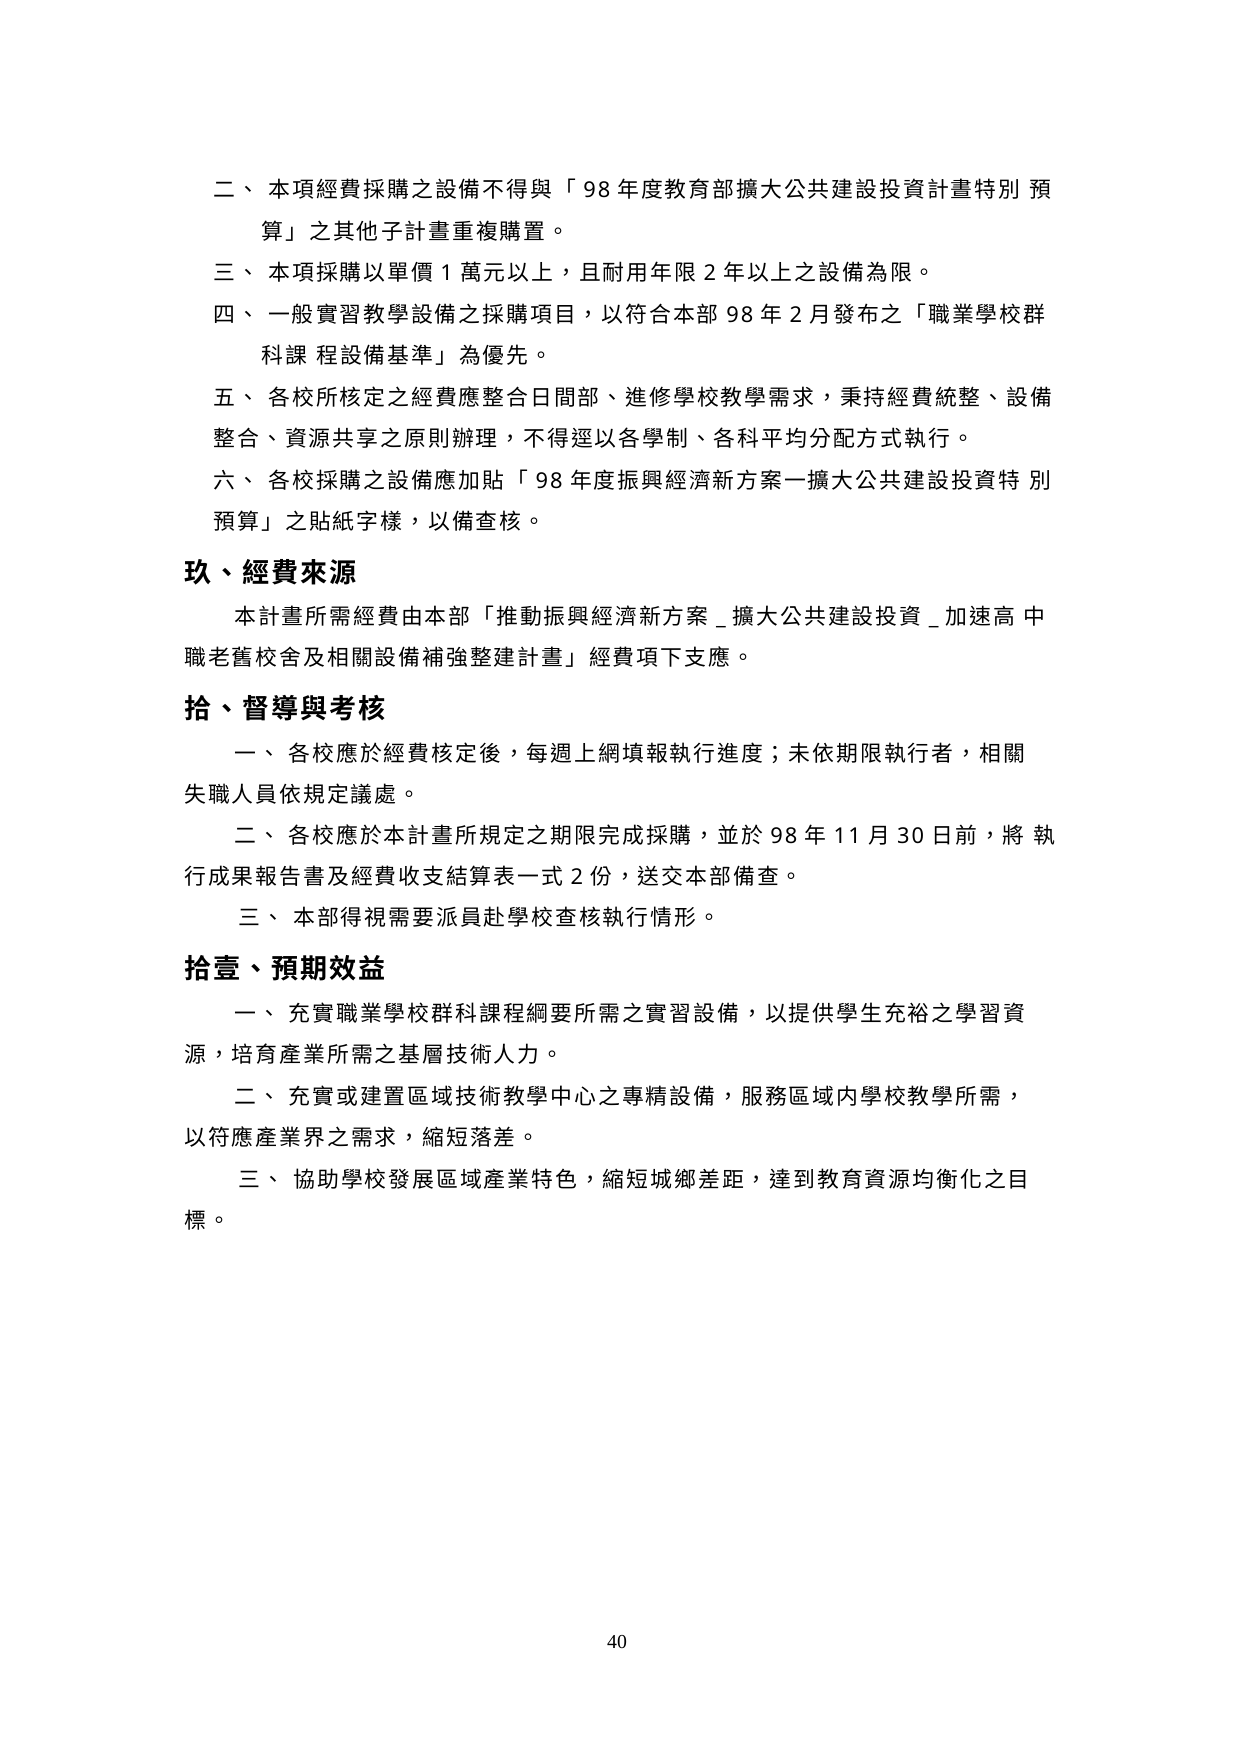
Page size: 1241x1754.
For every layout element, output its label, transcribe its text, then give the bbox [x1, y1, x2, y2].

text_box 40 [607, 1629, 633, 1649]
text_box 二、 本項經費採購之設備不得與「98年度教育部擴大公共建設投資計晝特別 預算」之其他子計晝重複購置。 三、 本項採購以單價1萬元以上，且耐用年限2年以上之設備為限。 四、 一般實習教學設備之採購項目，以符合本部98年2月發布之「職業學校群科課 程設備基準」為優先。 五、 各校所核定之經費應整合日間部、進修學校教學需求，秉持經費統整、設備 整合、資源共享之原則辦理，不得逕以各學制、各科平均分配方式執行。 六、 各校採購之設備應加貼「98年度振興經濟新方案一擴大公共建設投資特 別預算」之貼紙字樣，以備查核。 玖、經費來源 本計晝所需經費由本部「推動振興經濟新方案_擴大公共建設投資_加速高 中職老舊校舍及相關設備補強整建計晝」經費項下支應。 拾、督導與考核 一、 各校應於經費核定後，每週上網填報執行進度；未依期限執行者，相關 失職人員依規定議處。 二、 各校應於本計晝所規定之期限完成採購，並於98年11月30日前，將 執行成果報告書及經費收支結算表一式2份，送交本部備查。 三、 本部得視需要派員赴學校查核執行情形。 拾壹、預期效益 一、 充實職業學校群科課程綱要所需之實習設備，以提供學生充裕之學習資 源，培育產業所需之基層技術人力。 二、 充實或建置區域技術教學中心之專精設備，服務區域内學校教學所需， 以符應產業界之需求，縮短落差。 三、 協助學校發展區域產業特色，縮短城鄉差距，達到教育資源均衡化之目 標。 [184, 161, 1058, 1246]
